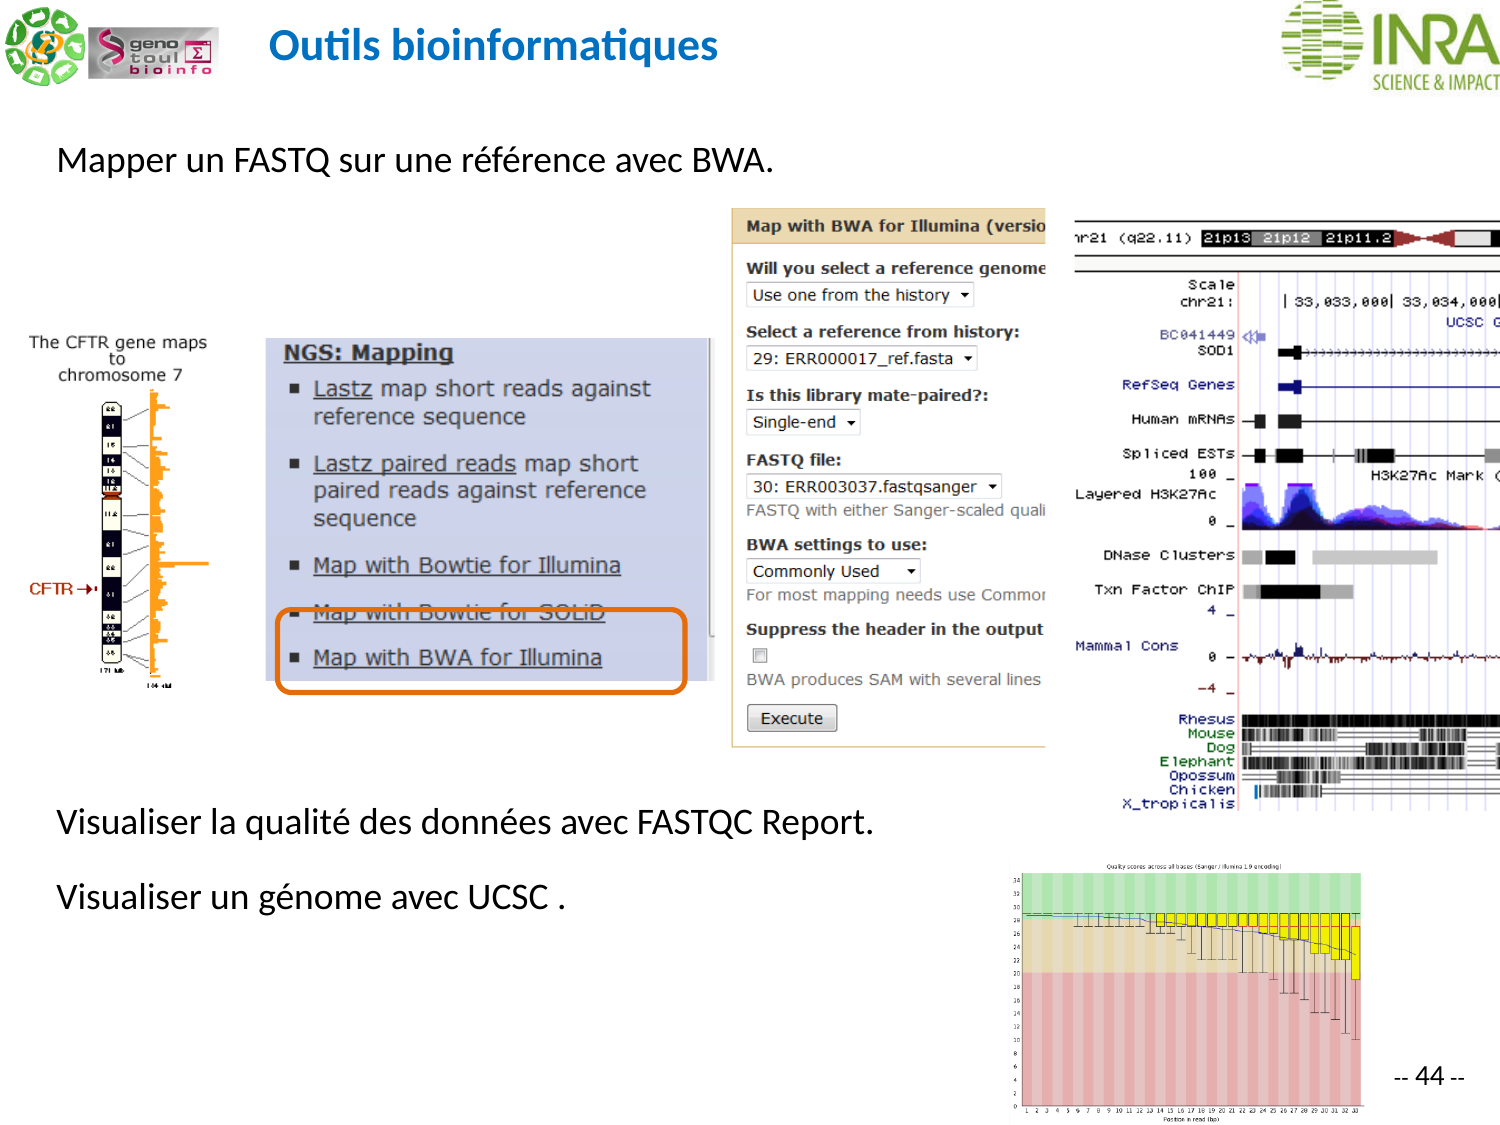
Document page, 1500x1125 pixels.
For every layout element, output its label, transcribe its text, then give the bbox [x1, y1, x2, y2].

picture [29, 401, 210, 688]
text_box http://www.genomenewsnetwork.org/ [0, 373, 242, 401]
picture [88, 27, 219, 79]
picture [5, 7, 85, 86]
picture [1074, 219, 1500, 811]
text_box Visualiser la qualité des données avec FASTQC Report. Visualiser un génome avec UCSC . [41, 799, 1294, 927]
picture [29, 326, 210, 373]
picture [265, 338, 715, 681]
text_box Mapper un FASTQ sur une référence avec BWA. [41, 137, 1500, 190]
text_box Outils bioinformatiques [253, 19, 1270, 90]
picture [1281, 0, 1500, 110]
picture [281, 613, 682, 681]
picture [726, 208, 1046, 752]
picture [1009, 858, 1365, 1125]
